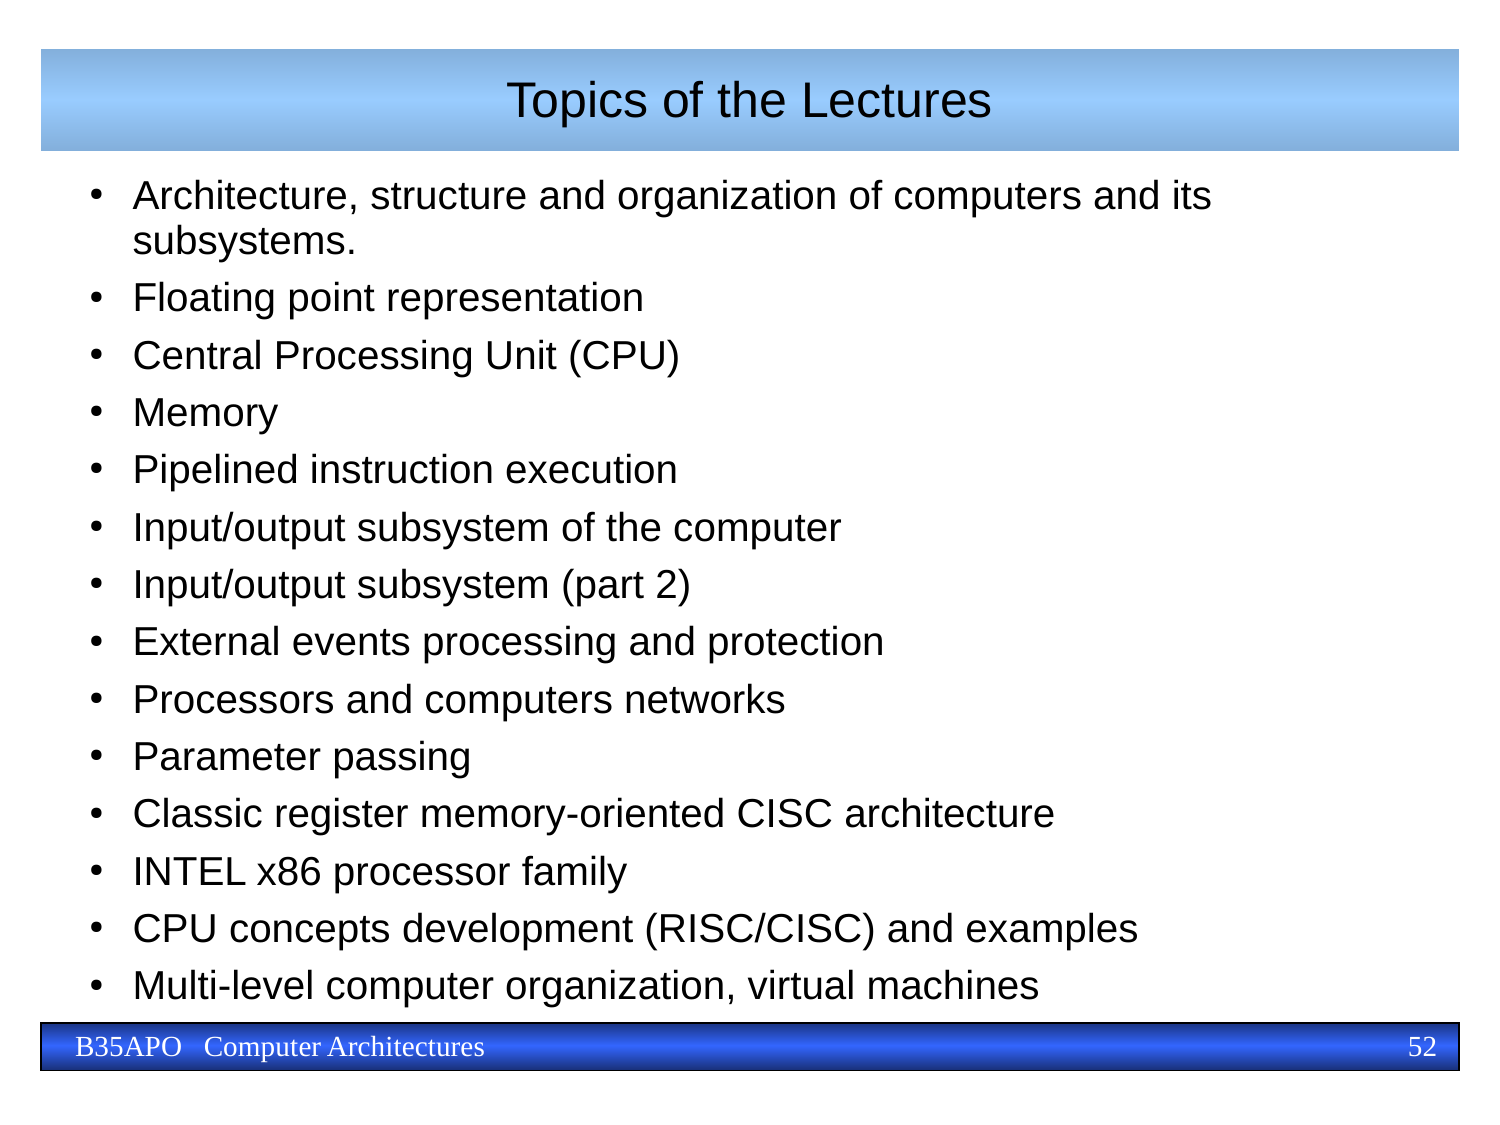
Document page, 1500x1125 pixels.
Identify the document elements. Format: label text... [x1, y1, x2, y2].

list Architecture, structure and organization of computers and its subsystems. Floating point representation Central Processing Unit (CPU) Memory Pipelined instruction execution Input/output subsystem of the computer Input/output subsystem (part 2) External events processing and protection Processors and computers networks Parameter passing Classic register memory-oriented CISC architecture INTEL x86 processor family CPU concepts development (RISC/CISC) and examples Multi-level computer organization, virtual machines [75, 172, 1426, 1013]
title Topics of the Lectures [41, 49, 1459, 151]
